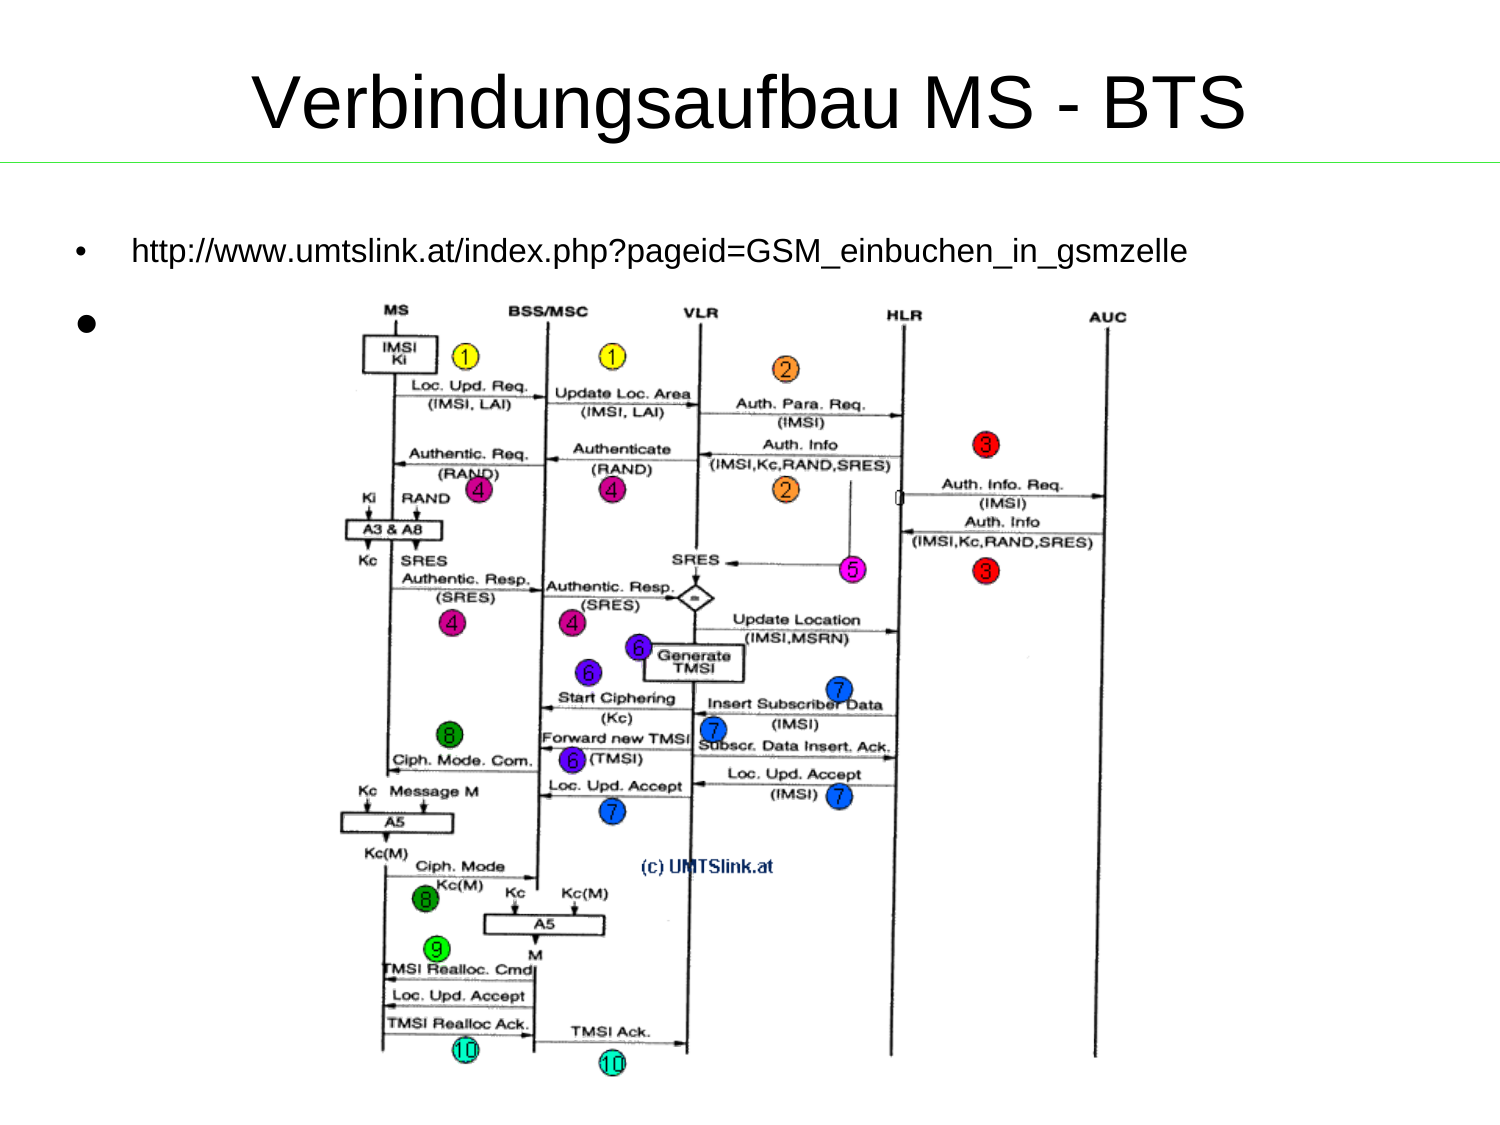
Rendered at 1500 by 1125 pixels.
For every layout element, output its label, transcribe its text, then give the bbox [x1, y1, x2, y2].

title Verbindungsaufbau MS - BTS [75, 49, 1426, 156]
picture [337, 293, 1130, 1086]
list http://www.umtslink.at/index.php?pageid=GSM_einbuchen_in_gsmzelle [75, 232, 1426, 1001]
